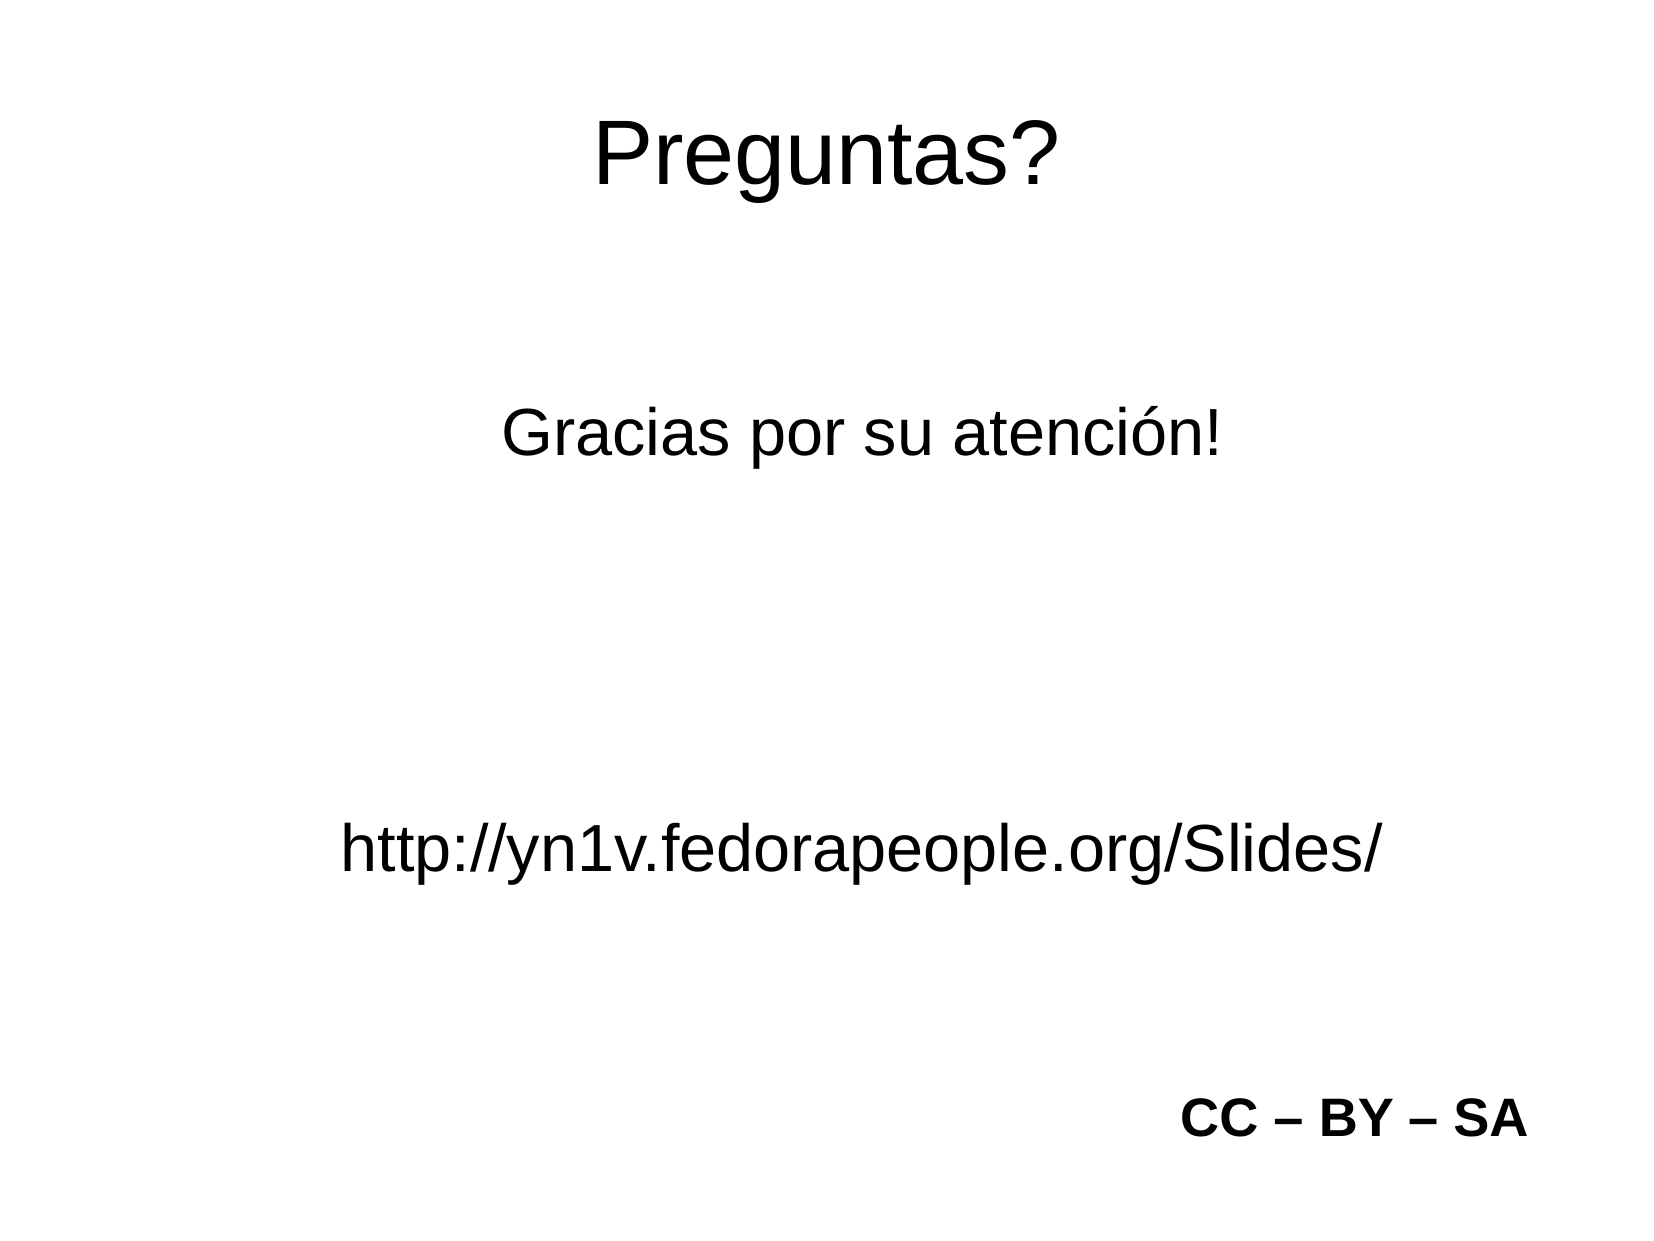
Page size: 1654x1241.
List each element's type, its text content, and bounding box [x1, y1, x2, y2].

text_box CC – BY – SA [1165, 1079, 1546, 1156]
list Gracias por su atención! http://yn1v.fedorapeople.org/Slides/ [82, 290, 1571, 1109]
title Preguntas? [82, 49, 1571, 257]
